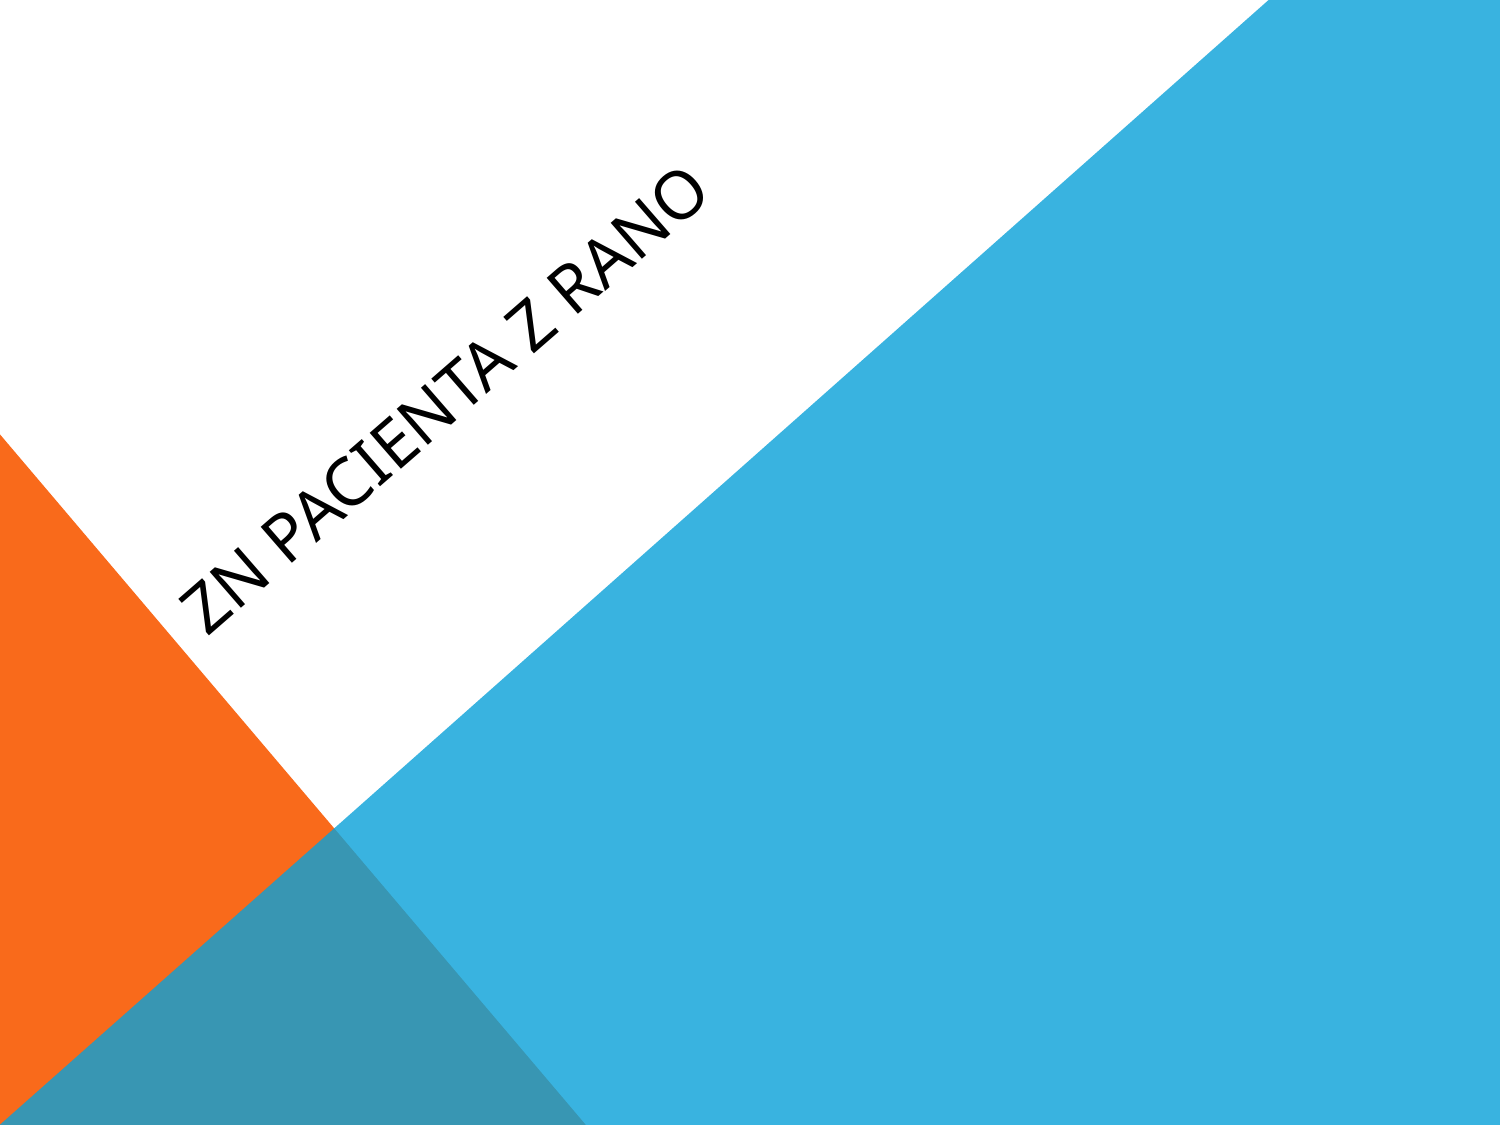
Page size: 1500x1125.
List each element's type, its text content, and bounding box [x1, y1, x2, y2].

title Zn pacienta z rano [76, 0, 906, 659]
